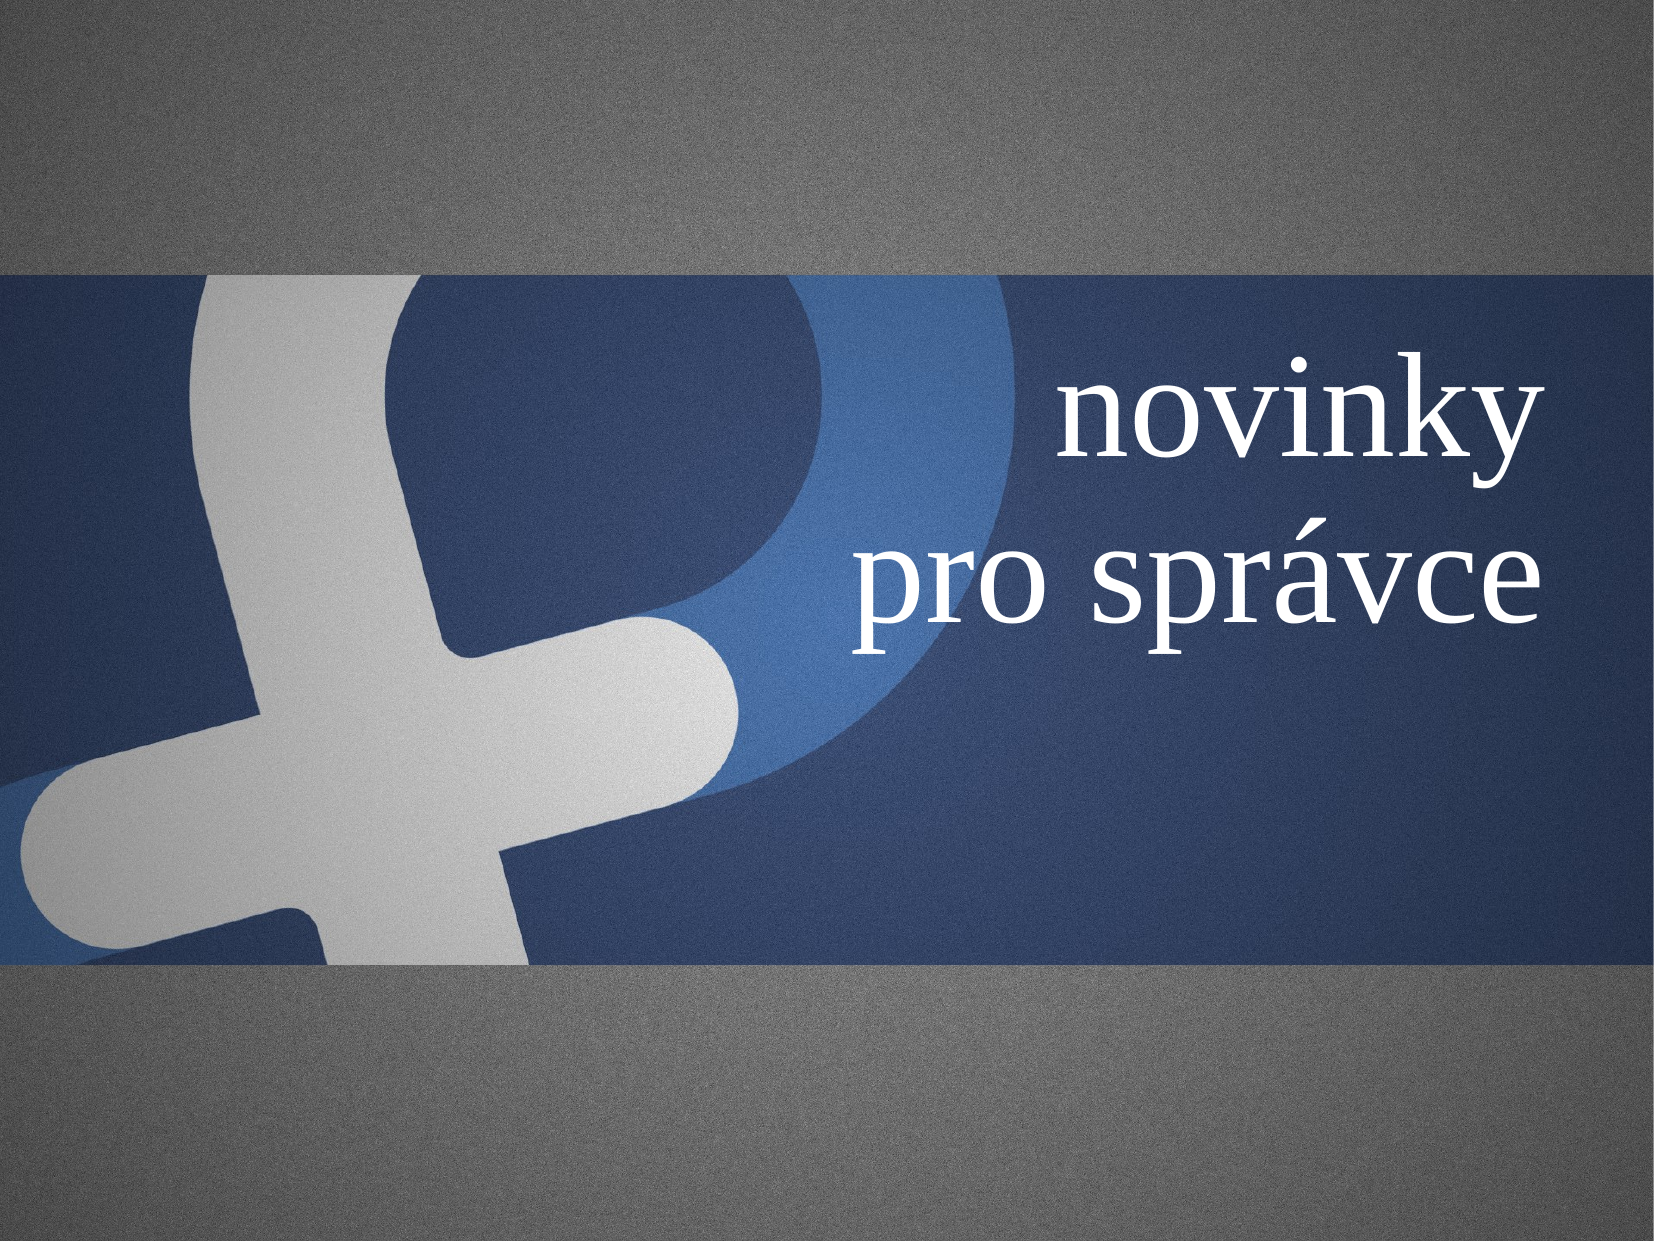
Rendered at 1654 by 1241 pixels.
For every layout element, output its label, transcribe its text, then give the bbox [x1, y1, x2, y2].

text_box novinky pro správce [446, 315, 1561, 679]
picture [0, 0, 1654, 1241]
